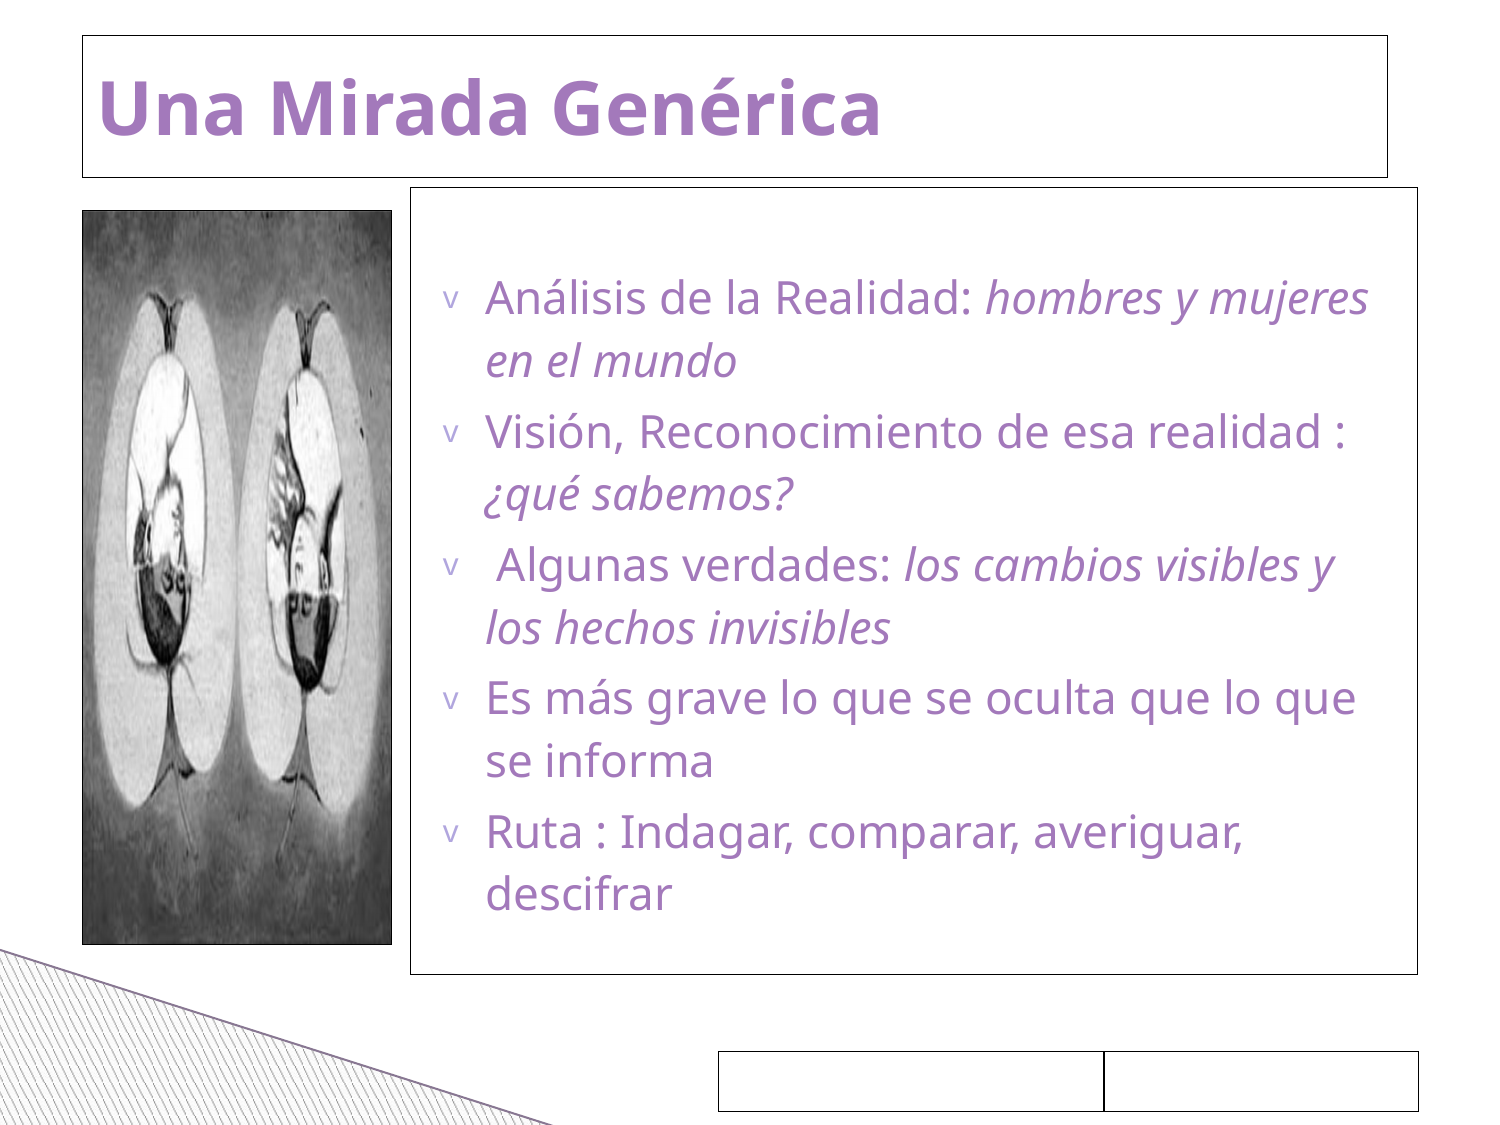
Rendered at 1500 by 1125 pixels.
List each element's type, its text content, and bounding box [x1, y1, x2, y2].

list Análisis de la Realidad: hombres y mujeres en el mundo Visión, Reconocimiento de esa realidad : ¿qué sabemos? Algunas verdades: los cambios visibles y los hechos invisibles Es más grave lo que se oculta que lo que se informa Ruta : Indagar, comparar, averiguar, descifrar [410, 187, 1418, 975]
picture [0, 952, 543, 1125]
picture [82, 210, 392, 945]
title Una Mirada Genérica [82, 35, 1388, 178]
